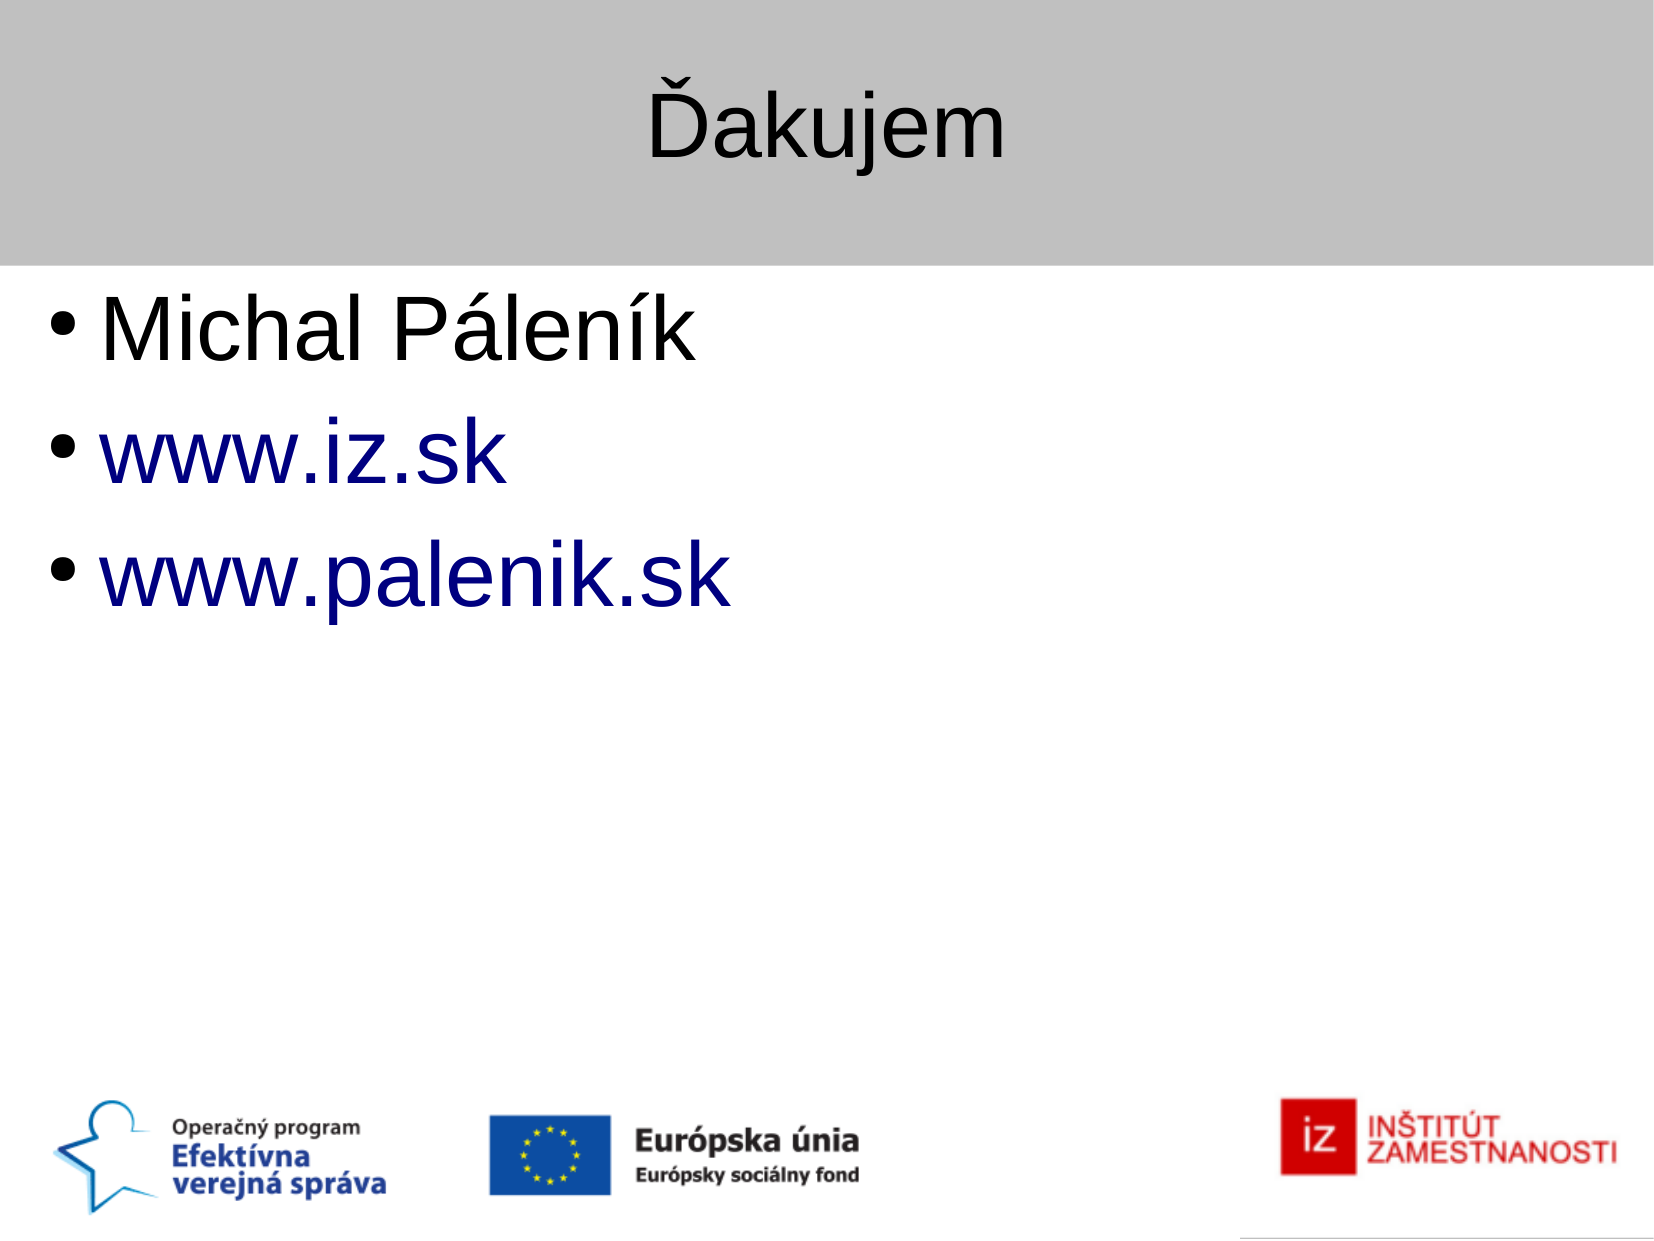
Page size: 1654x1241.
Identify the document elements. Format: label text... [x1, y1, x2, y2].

list Michal Páleník www.iz.sk www.palenik.sk [29, 295, 1533, 1077]
picture [29, 1077, 886, 1241]
title Ďakujem [88, 29, 1565, 237]
picture [1240, 1033, 1654, 1241]
